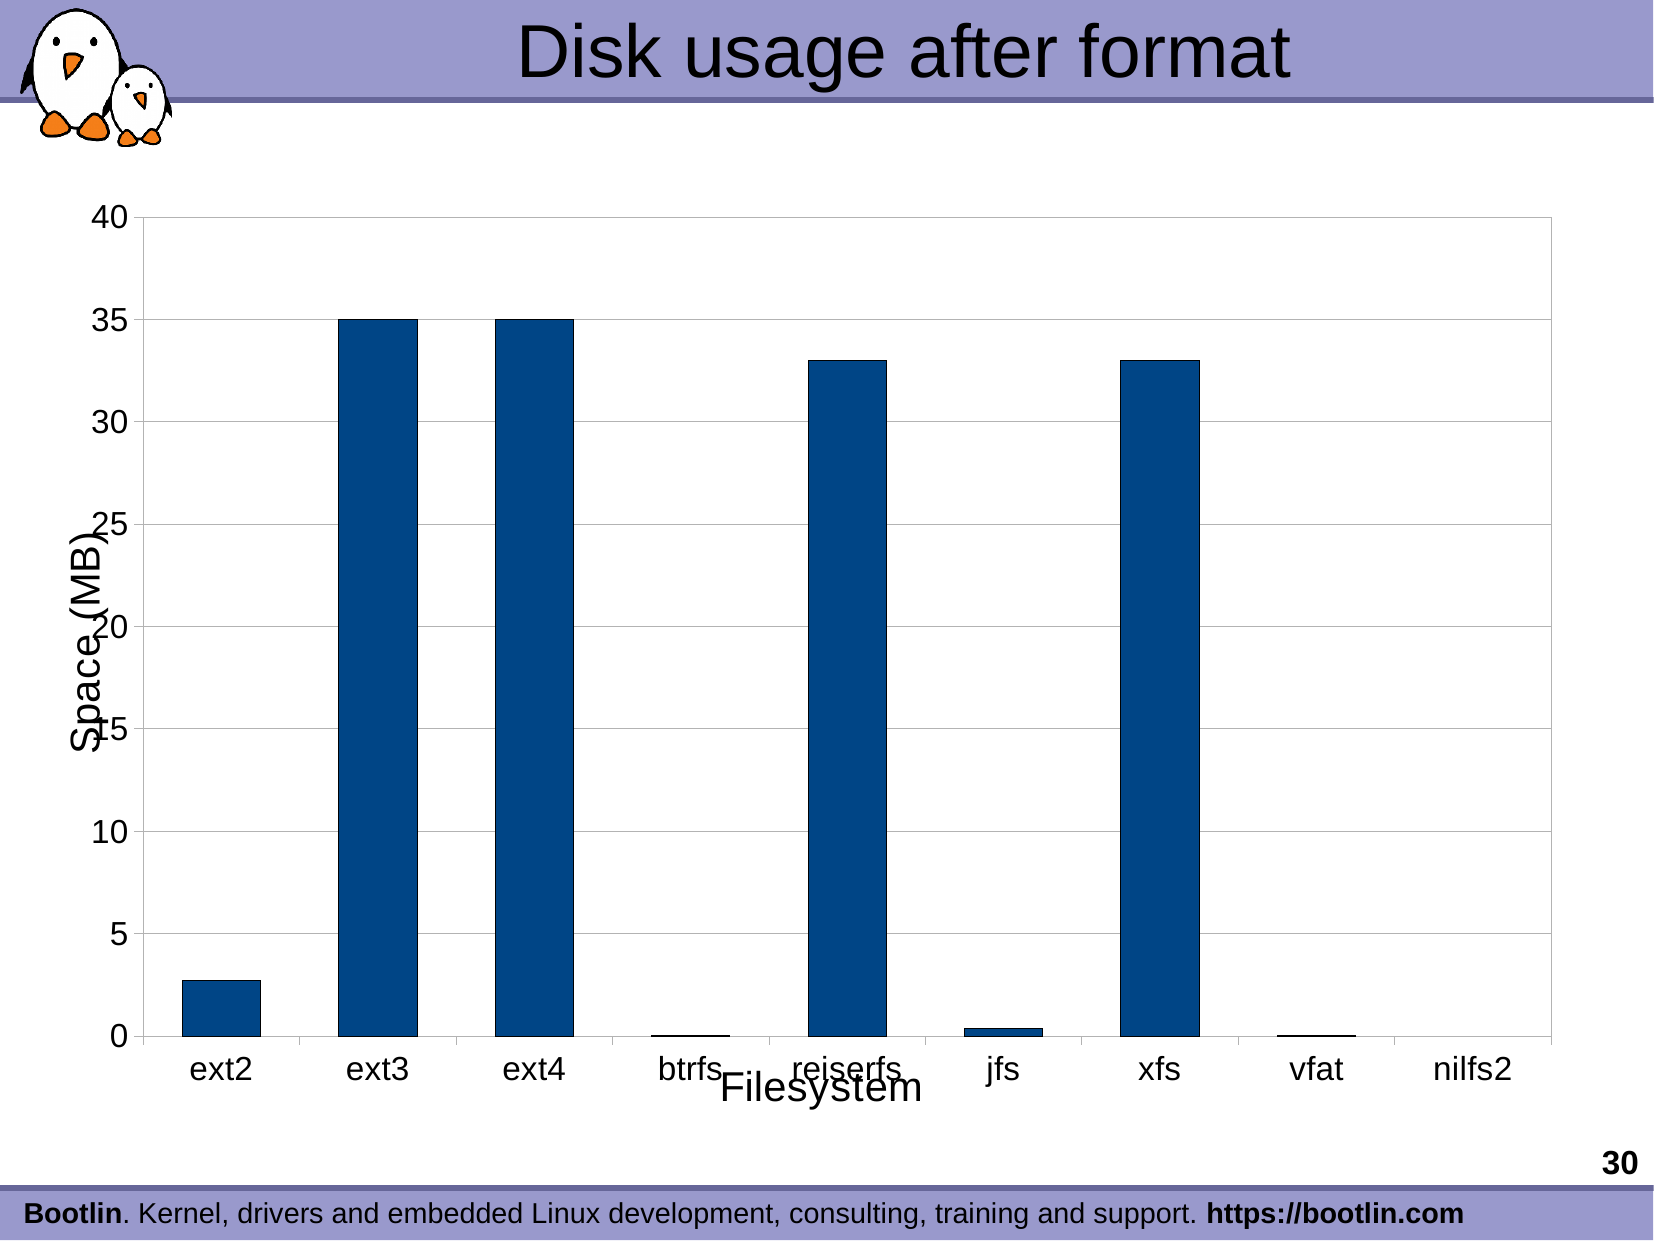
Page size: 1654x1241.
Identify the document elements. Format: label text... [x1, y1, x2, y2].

picture [20, 8, 172, 147]
title Disk usage after format [178, 5, 1631, 97]
chart [49, 187, 1600, 1124]
